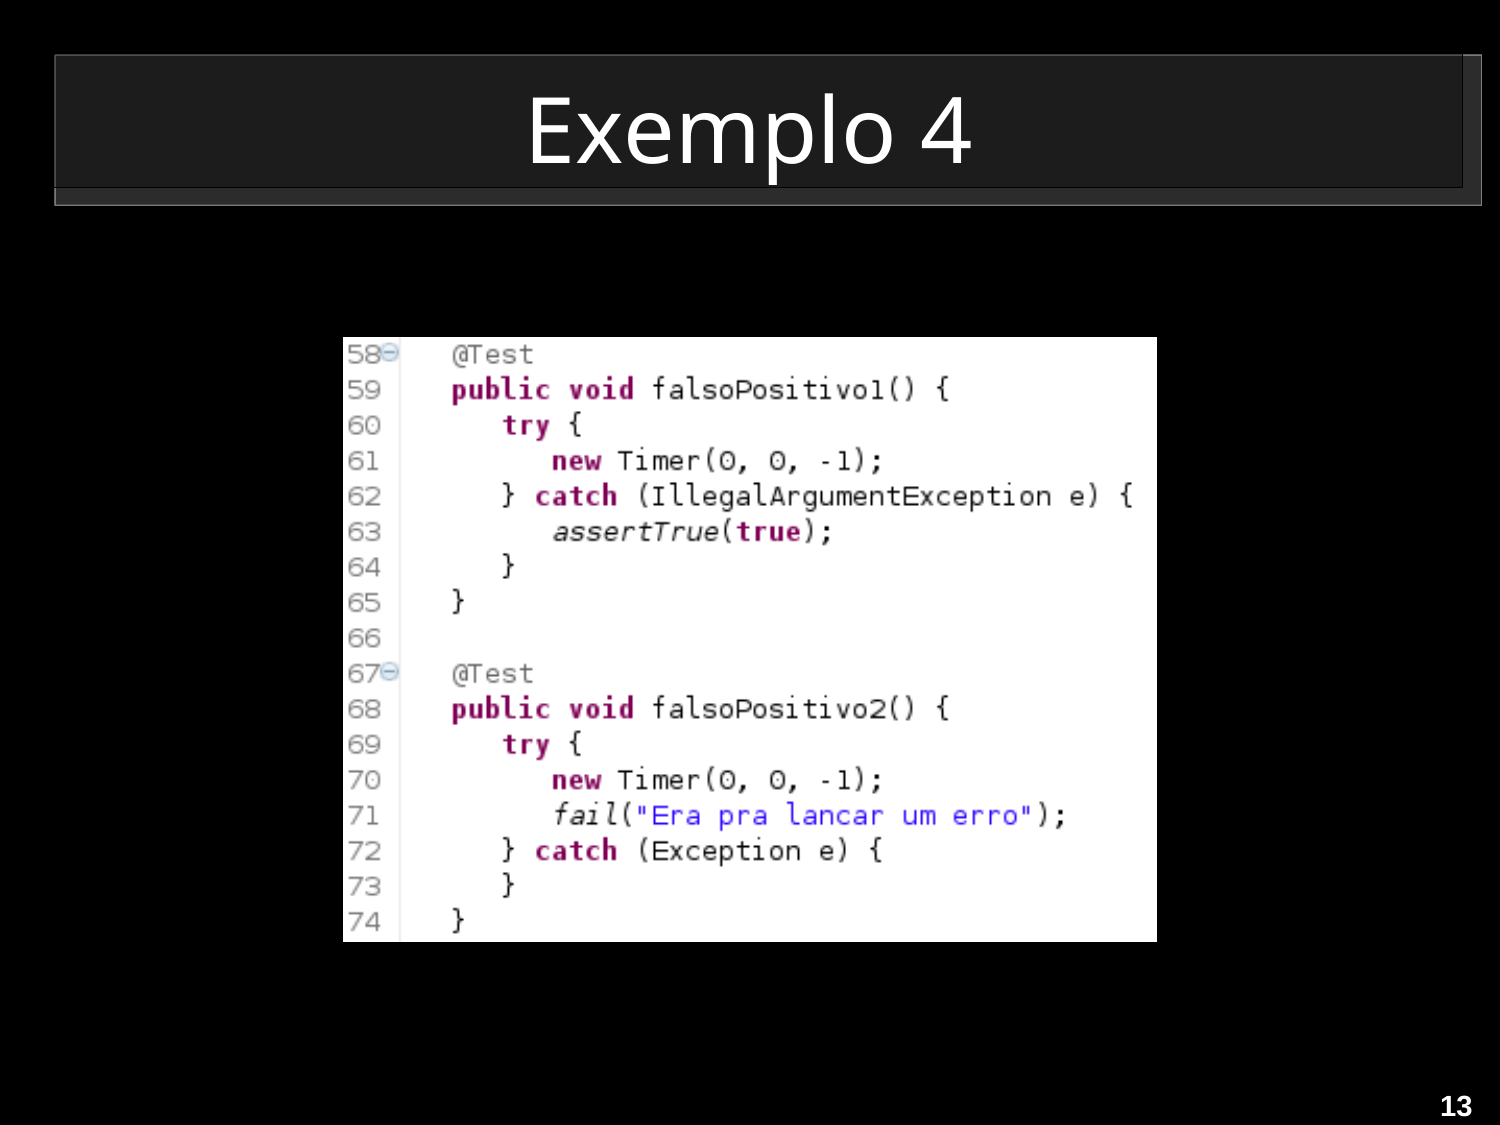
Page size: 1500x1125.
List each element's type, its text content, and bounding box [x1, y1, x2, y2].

picture [343, 337, 1157, 942]
title Exemplo 4 [29, 31, 1469, 226]
